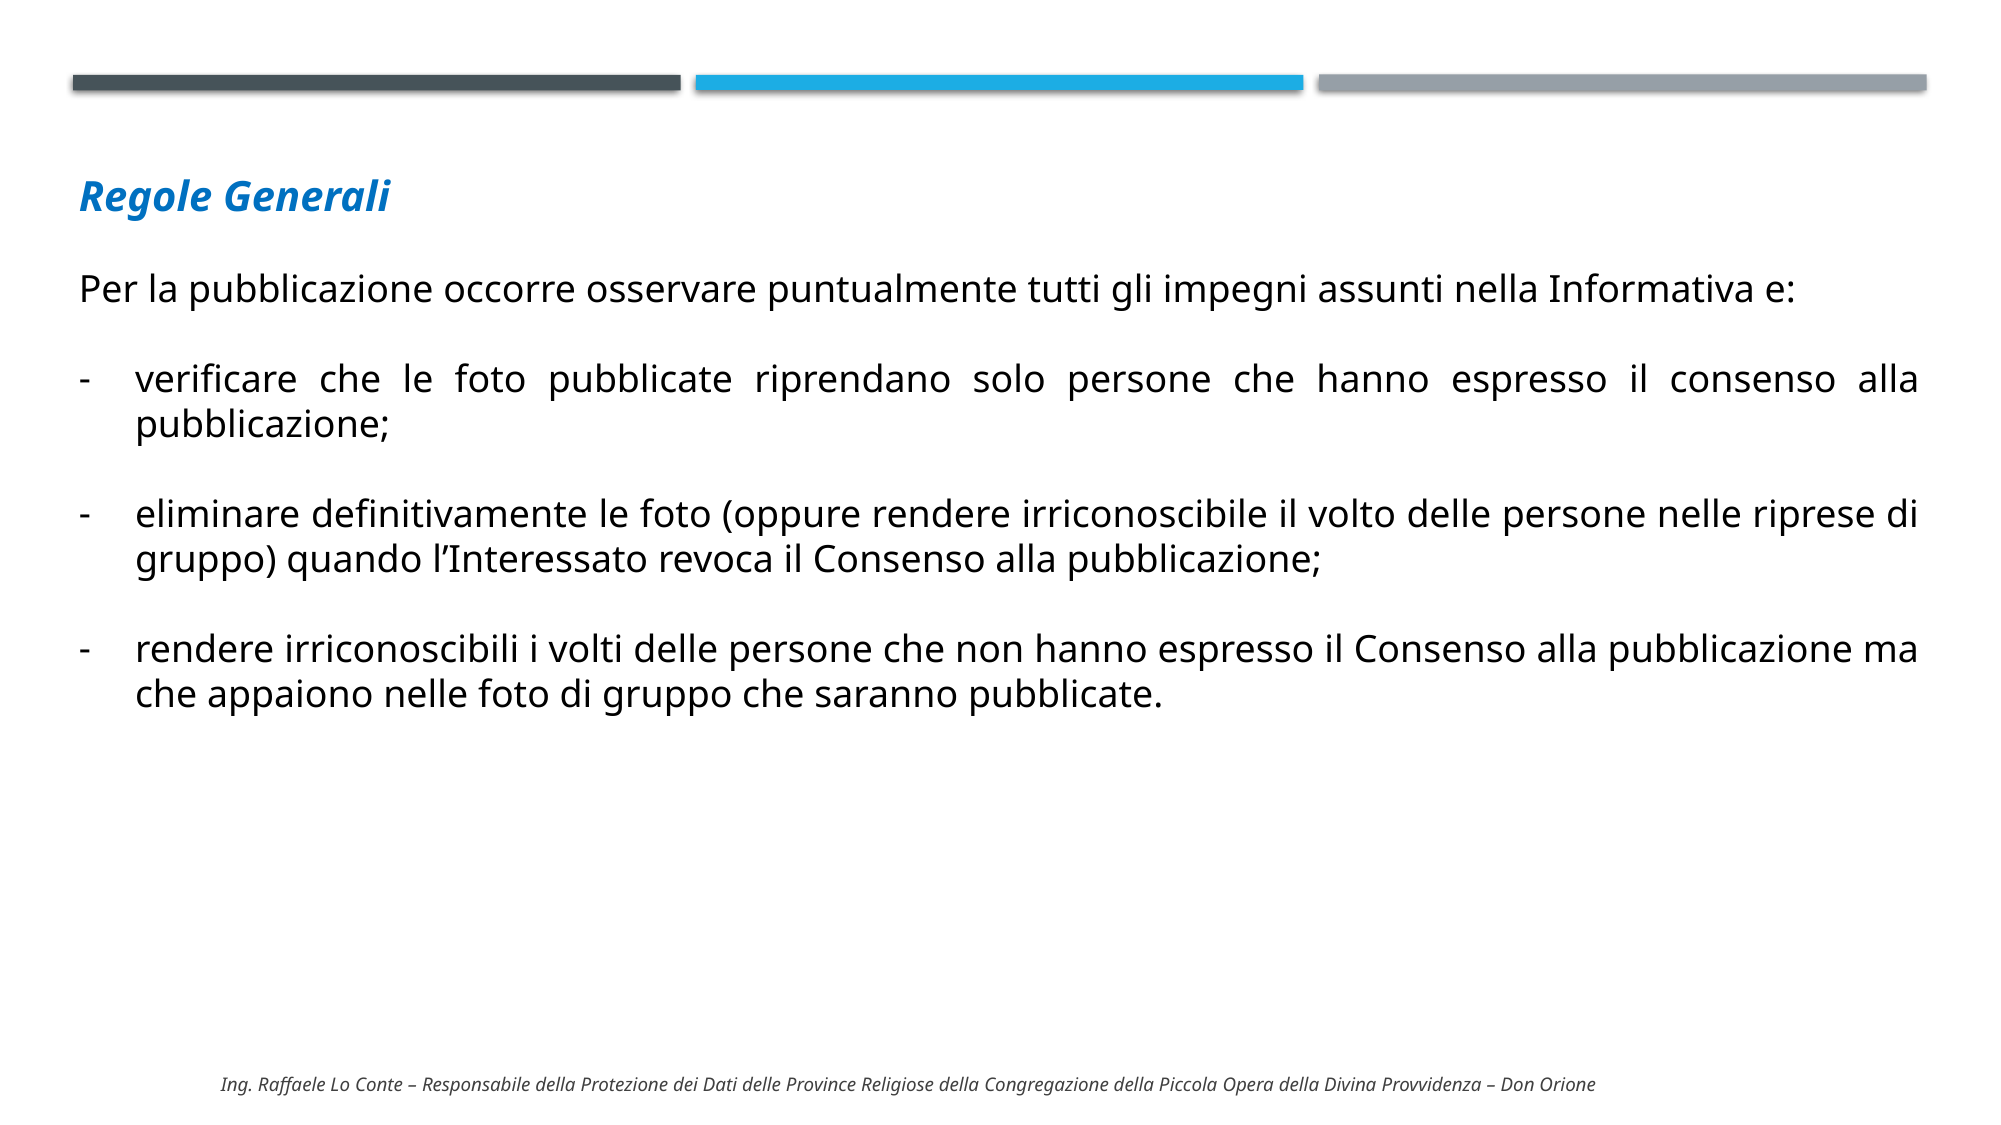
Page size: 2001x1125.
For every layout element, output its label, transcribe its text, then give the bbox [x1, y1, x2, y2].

slide_number Ing. Raffaele Lo Conte – Responsabile della Protezione dei Dati delle Province Religiose della Congregazione della Piccola Opera della Divina Provvidenza – Don Orione [100, 1053, 1715, 1114]
text_box Regole Generali Per la pubblicazione occorre osservare puntualmente tutti gli impegni assunti nella Informativa e: verificare che le foto pubblicate riprendano solo persone che hanno espresso il consenso alla pubblicazione; eliminare definitivamente le foto (oppure rendere irriconoscibile il volto delle persone nelle riprese di gruppo) quando l’Interessato revoca il Consenso alla pubblicazione; rendere irriconoscibili i volti delle persone che non hanno espresso il Consenso alla pubblicazione ma che appaiono nelle foto di gruppo che saranno pubblicate. [63, 162, 1936, 723]
